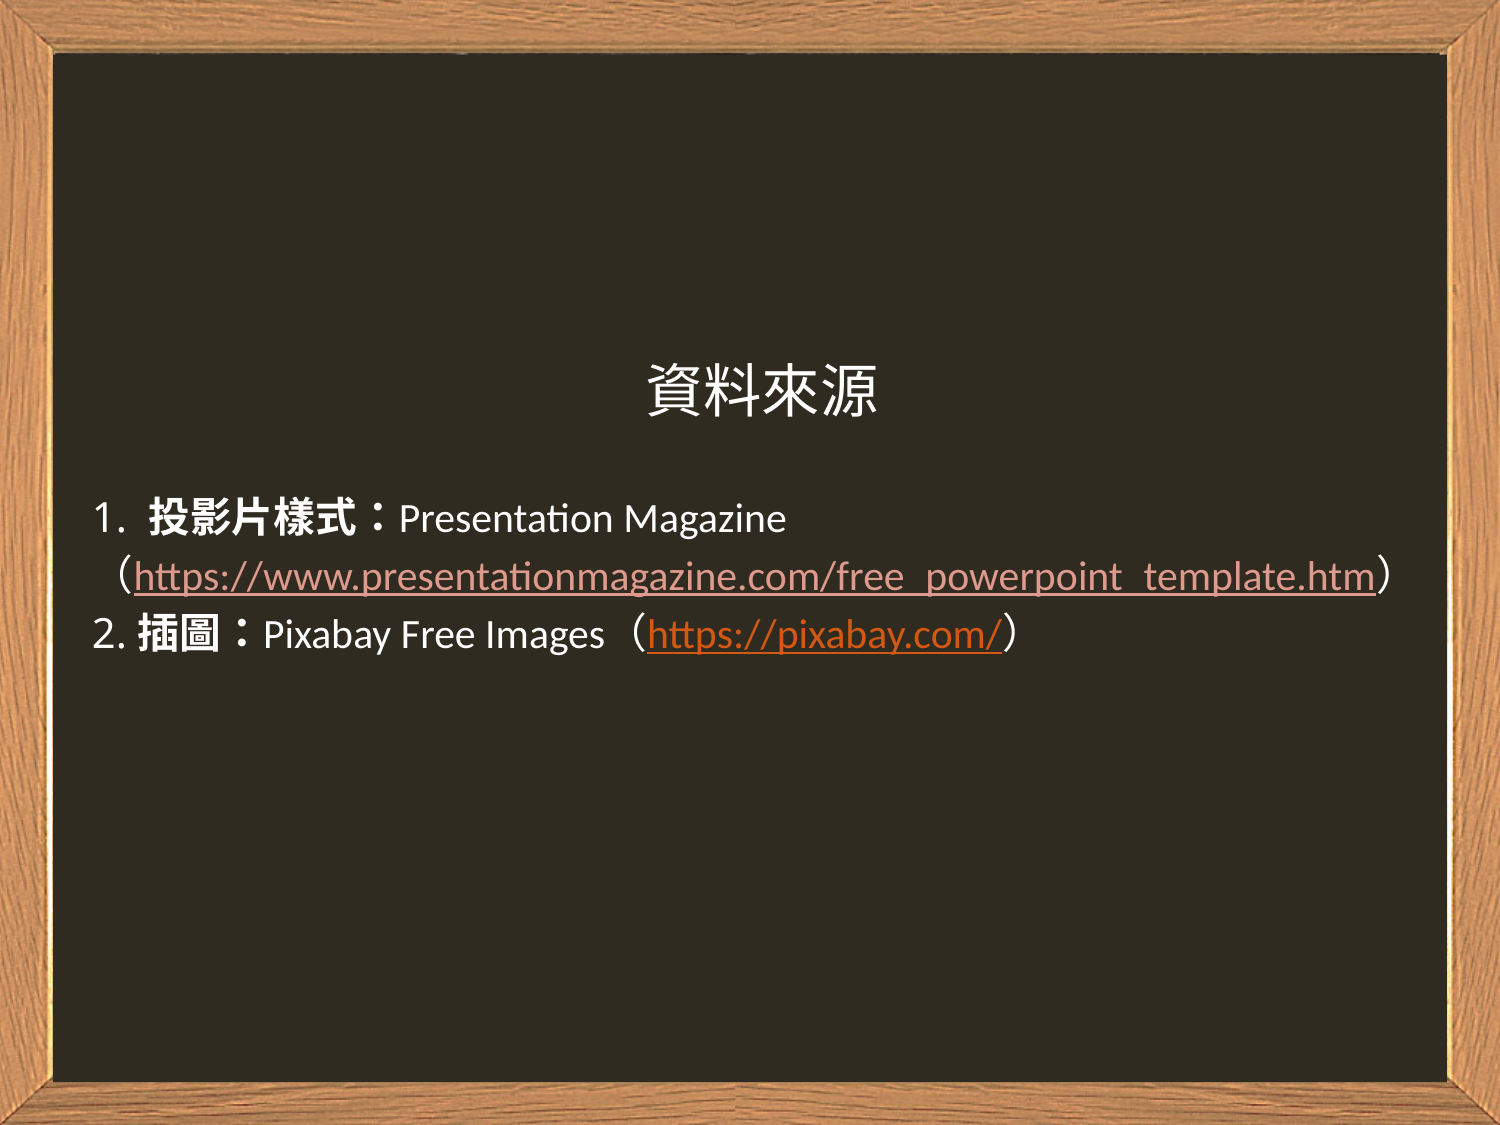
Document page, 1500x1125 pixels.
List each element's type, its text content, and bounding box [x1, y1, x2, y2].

picture [0, 0, 1500, 1125]
list 資料來源 1. 投影片樣式：Presentation Magazine （https://www.presentationmagazine.com/free_powerpoint_template.htm） 2. 插圖：Pixabay Free Images（https://pixabay.com/） [76, 326, 1447, 723]
